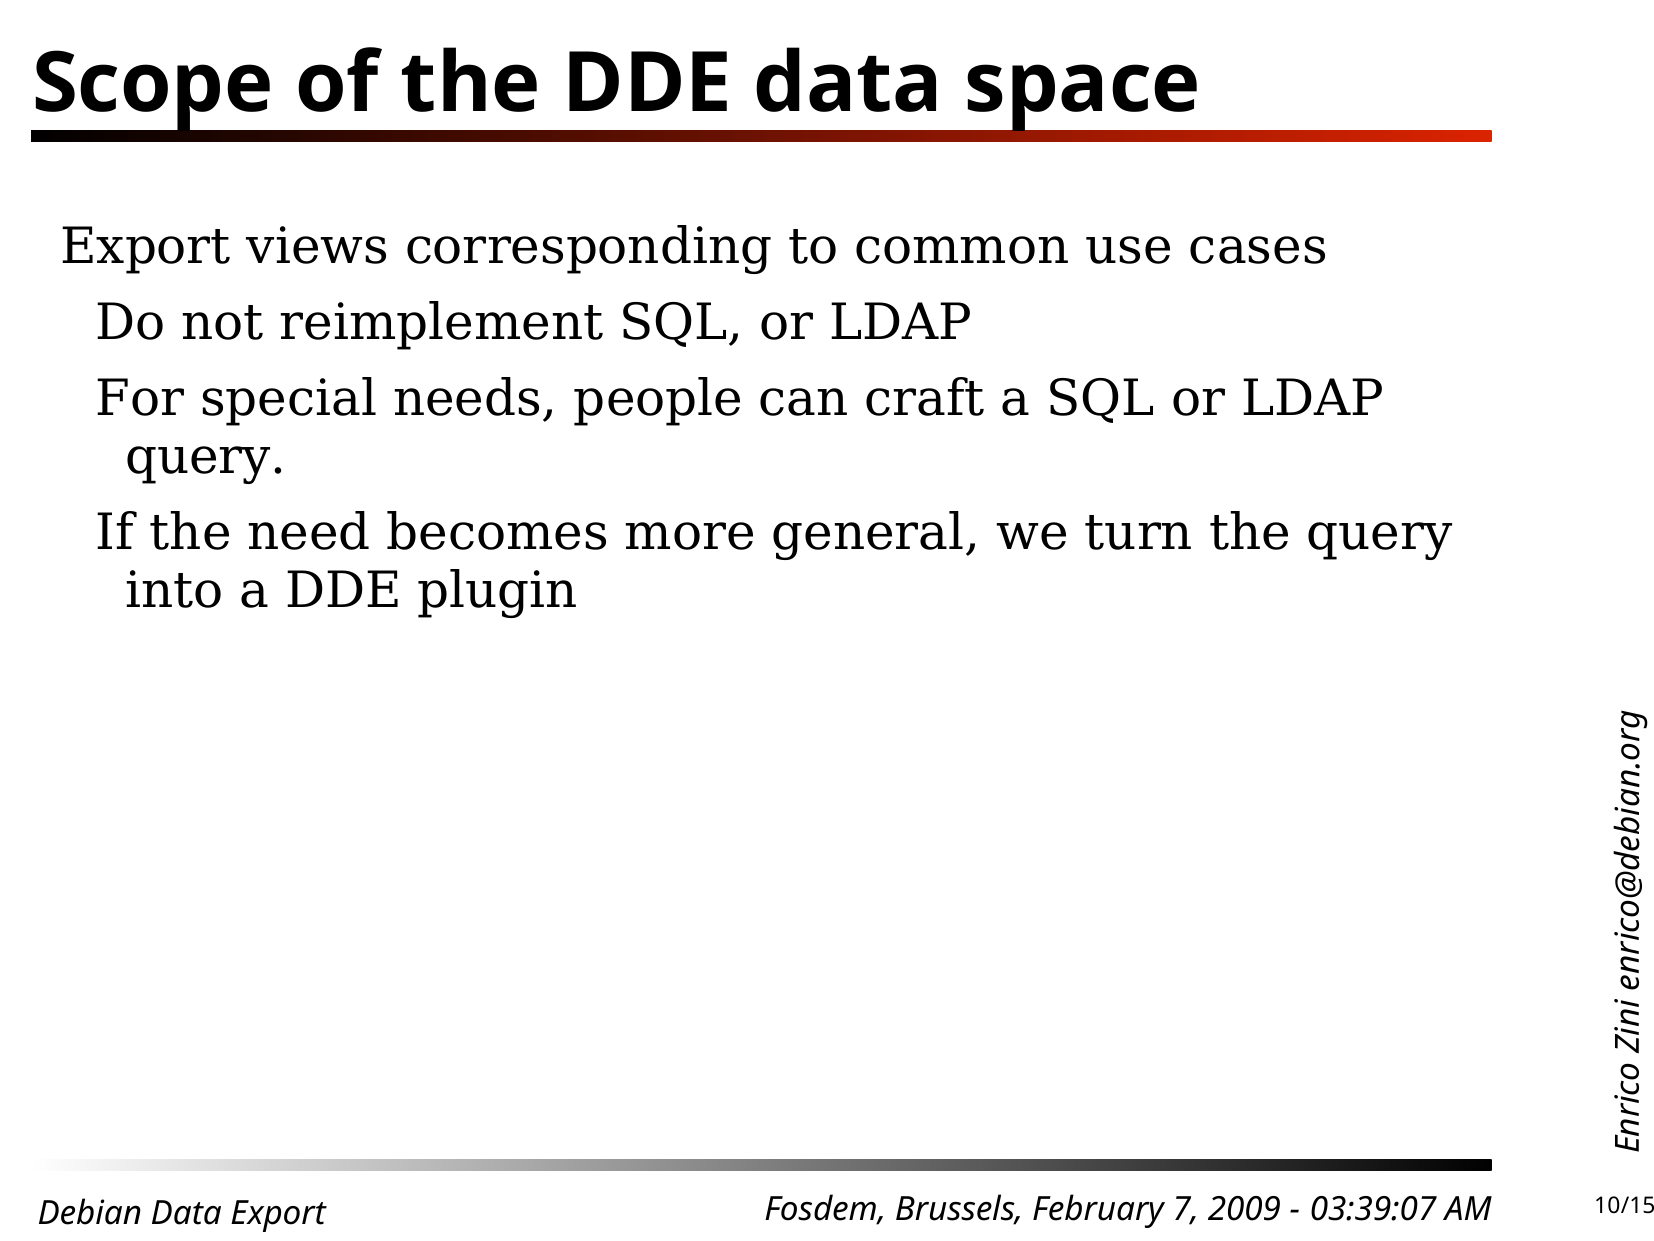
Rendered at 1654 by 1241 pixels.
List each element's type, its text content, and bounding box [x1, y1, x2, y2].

text_box Scope of the DDE data space [32, 22, 1439, 157]
text_box Export views corresponding to common use cases Do not reimplement SQL, or LDAP For special needs, people can craft a SQL or LDAP query. If the need becomes more general, we turn the query into a DDE plugin [60, 217, 1496, 1138]
